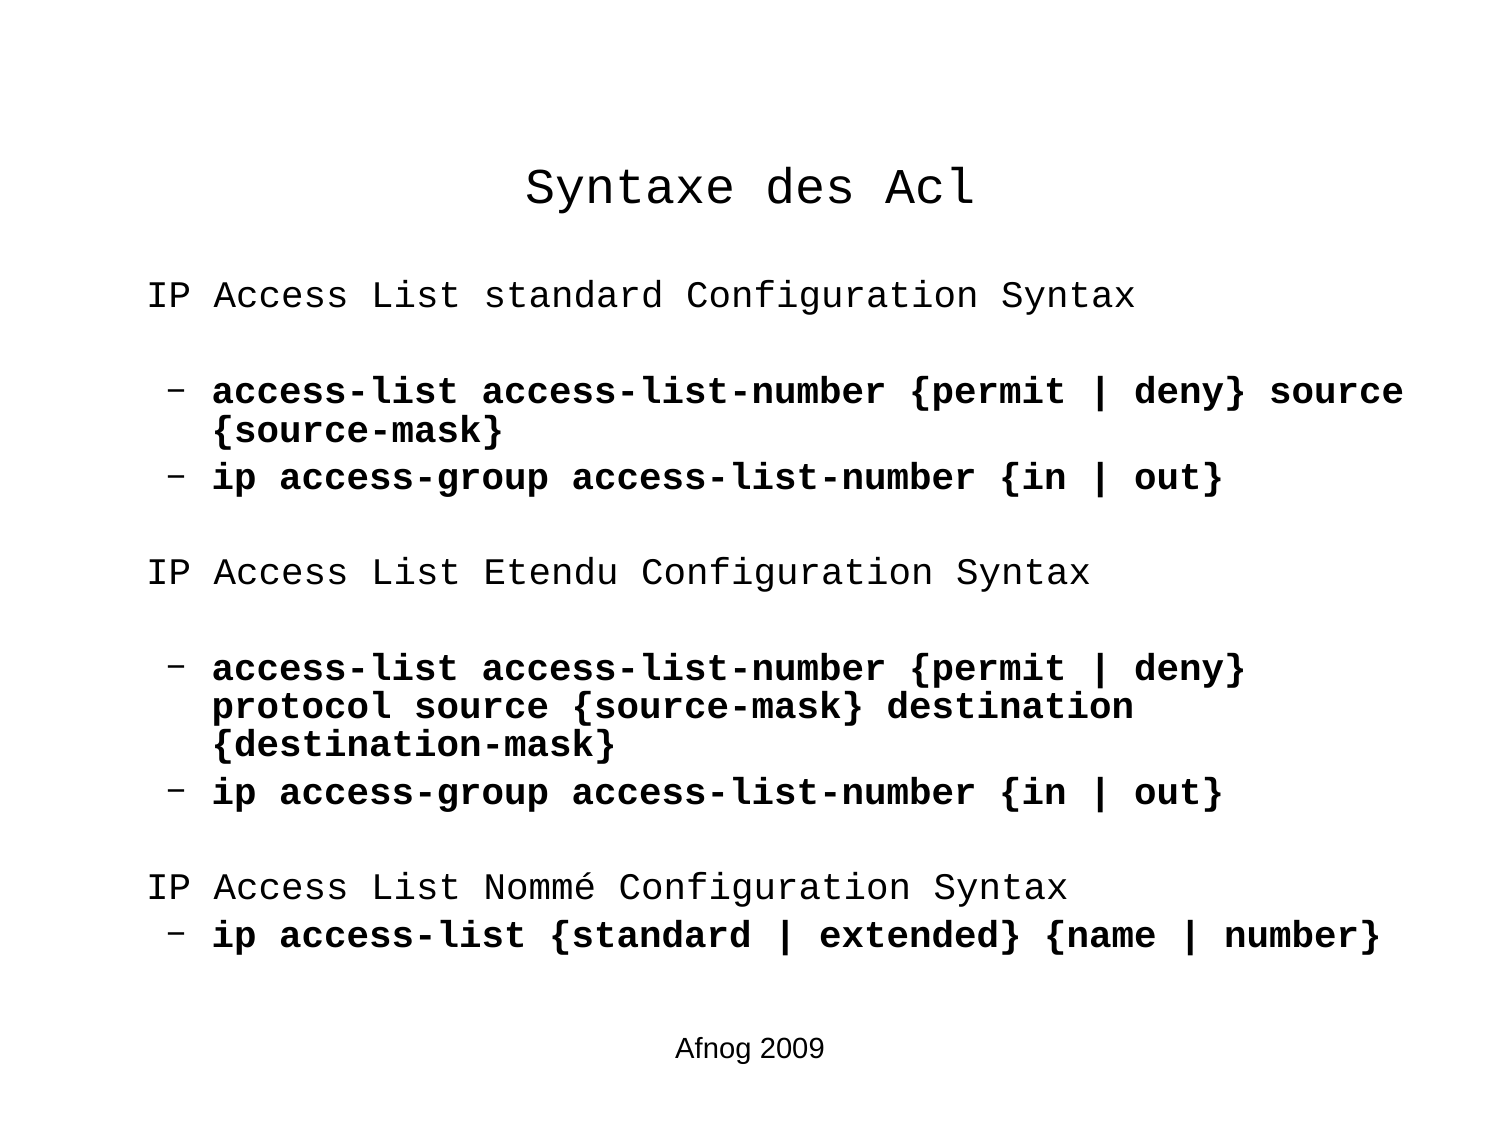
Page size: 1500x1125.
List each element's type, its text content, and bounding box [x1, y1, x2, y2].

list IP Access List standard Configuration Syntax access-list access-list-number {permit | deny} source {source-mask} ip access-group access-list-number {in | out} IP Access List Etendu Configuration Syntax access-list access-list-number {permit | deny} protocol source {source-mask} destination {destination-mask} ip access-group access-list-number {in | out} IP Access List Nommé Configuration Syntax ip access-list {standard | extended} {name | number} [75, 262, 1426, 1006]
title Syntaxe des Acl [75, 45, 1426, 233]
